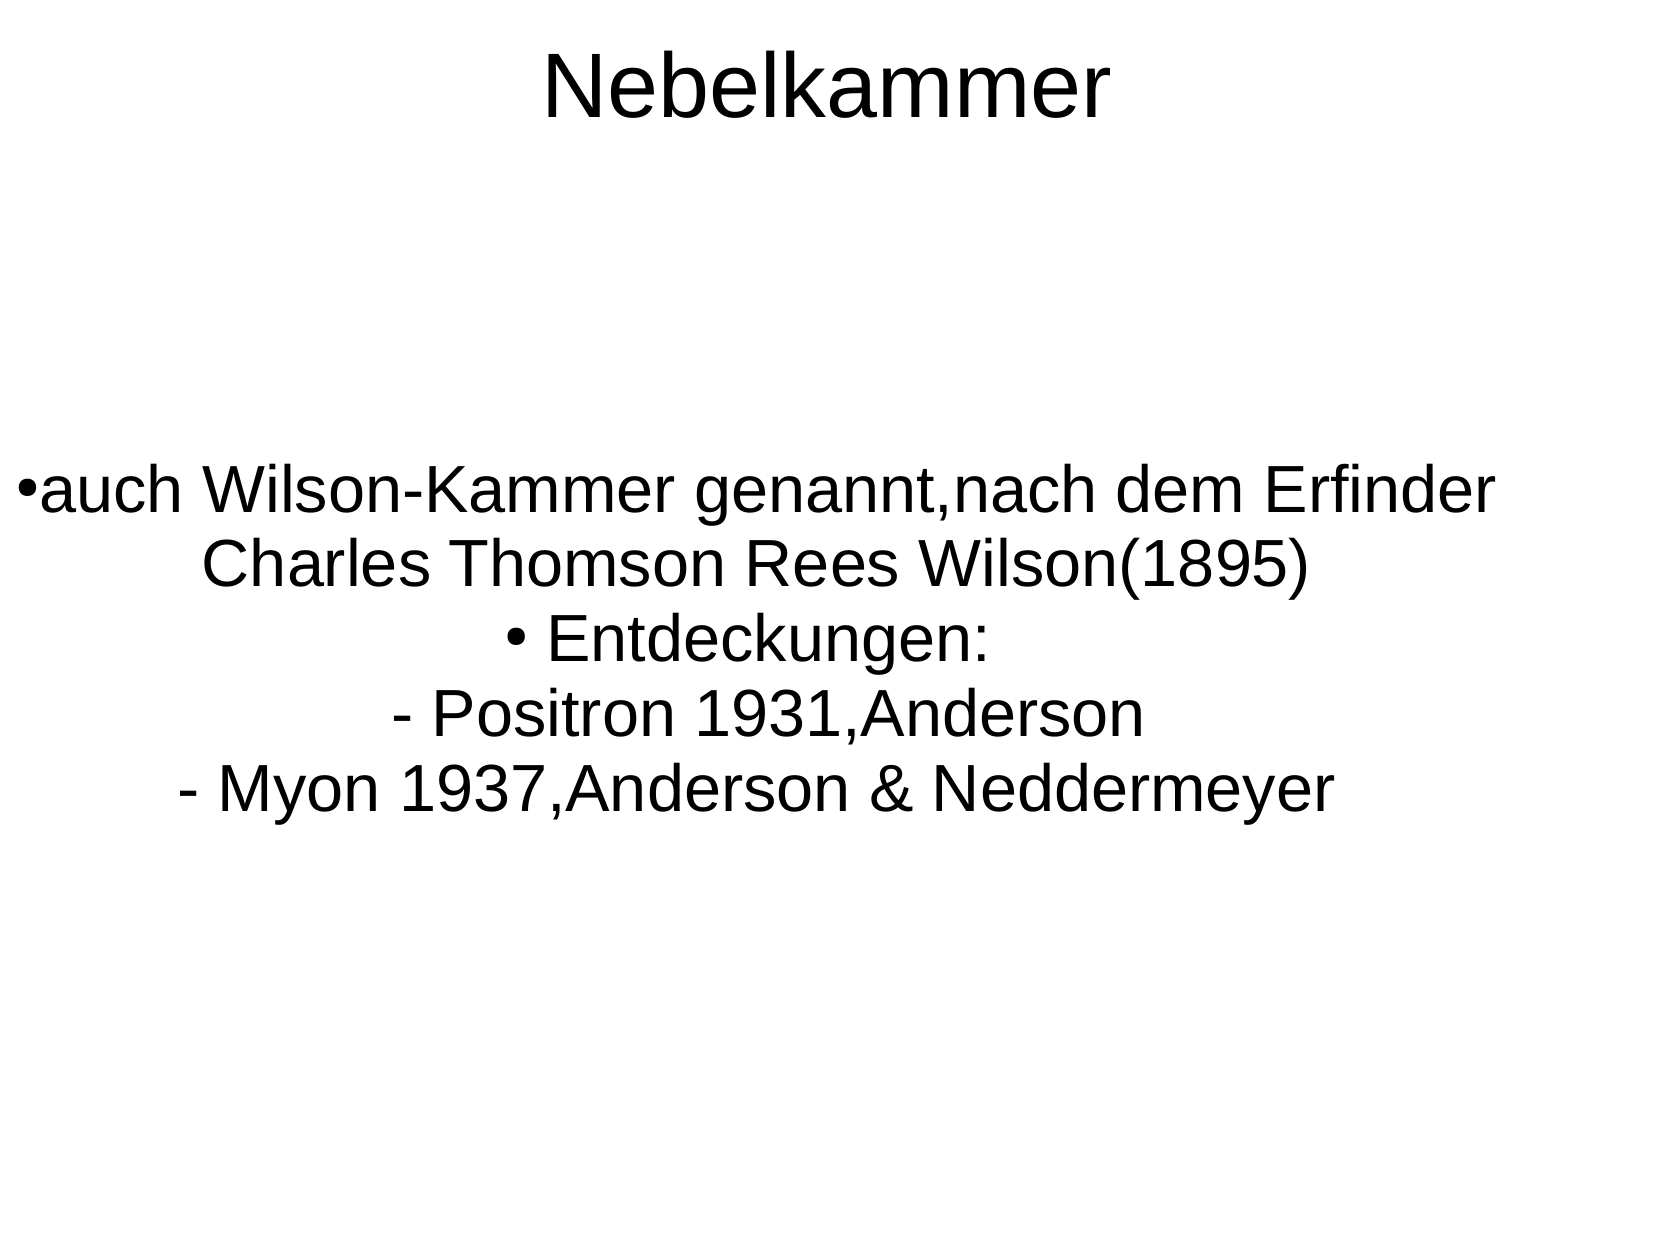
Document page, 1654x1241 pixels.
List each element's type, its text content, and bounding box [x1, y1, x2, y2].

title Nebelkammer [82, 0, 1571, 189]
subtitle auch Wilson-Kammer genannt,nach dem Erfinder Charles Thomson Rees Wilson(1895) Entdeckungen: - Positron 1931,Anderson - Myon 1937,Anderson & Neddermeyer [12, 229, 1502, 1048]
